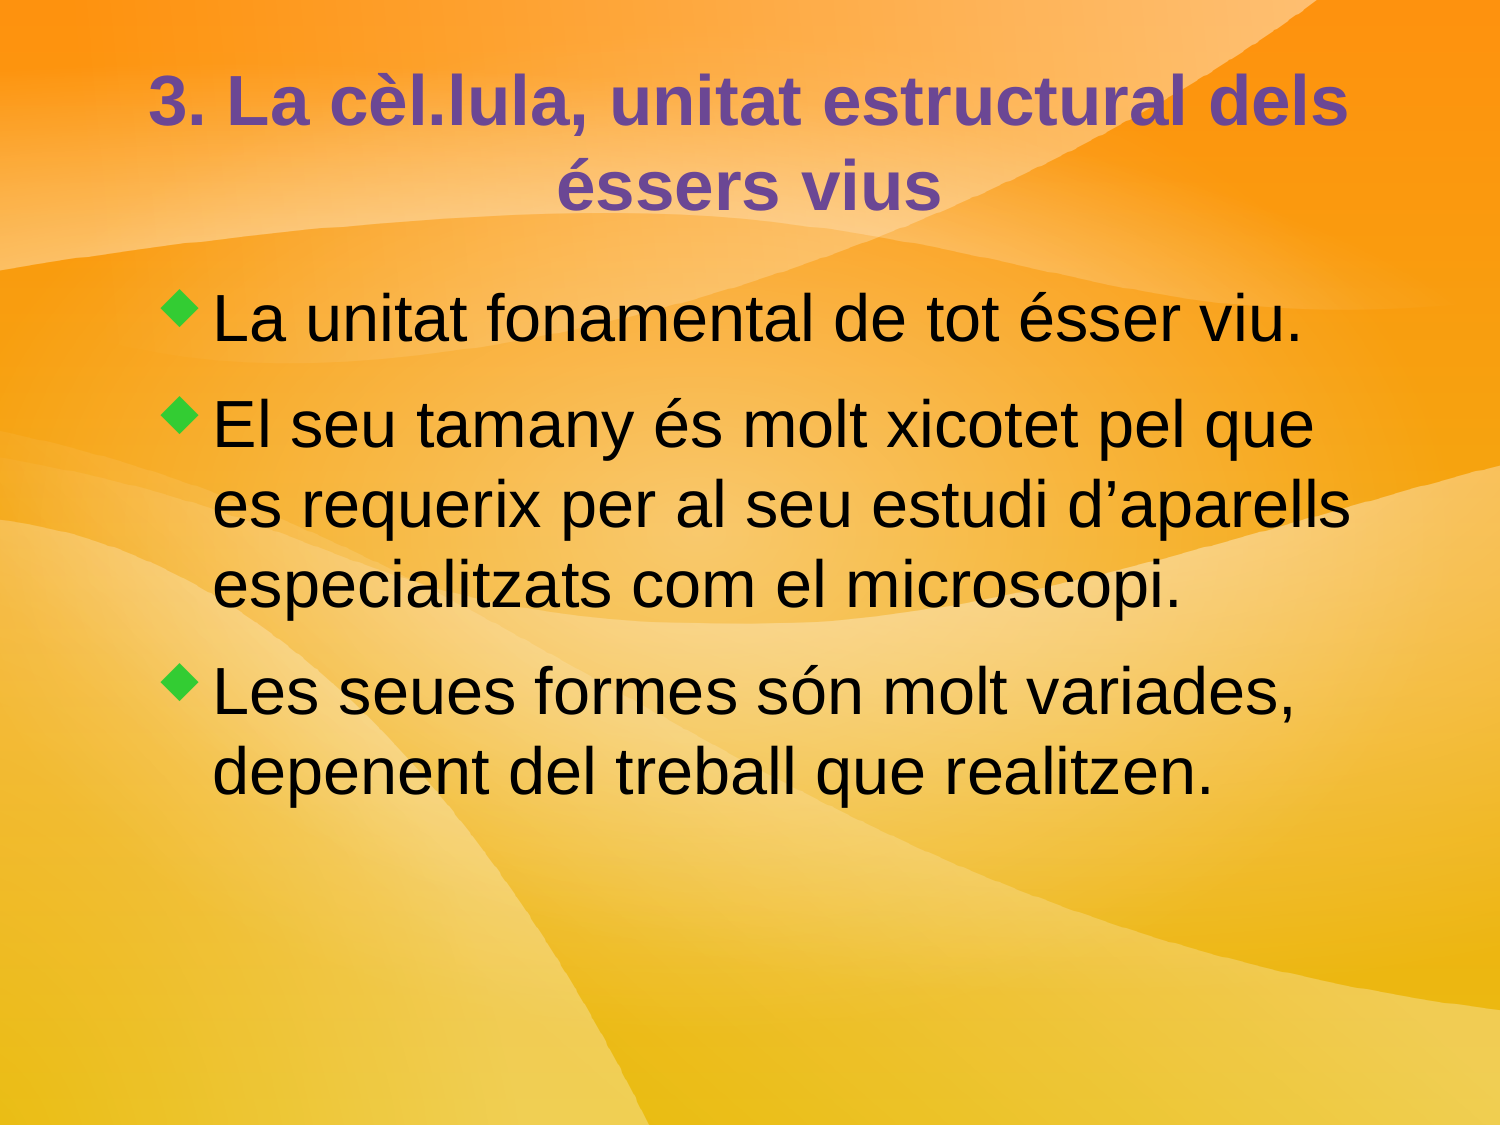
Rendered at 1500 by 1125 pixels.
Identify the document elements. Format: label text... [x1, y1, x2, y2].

picture [0, 0, 1500, 1125]
title 3. La cèl.lula, unitat estructural dels éssers vius [75, 45, 1426, 233]
list La unitat fonamental de tot ésser viu. El seu tamany és molt xicotet pel que es requerix per al seu estudi d’aparells especialitzats com el microscopi. Les seues formes són molt variades, depenent del treball que realitzen. [112, 267, 1400, 1012]
